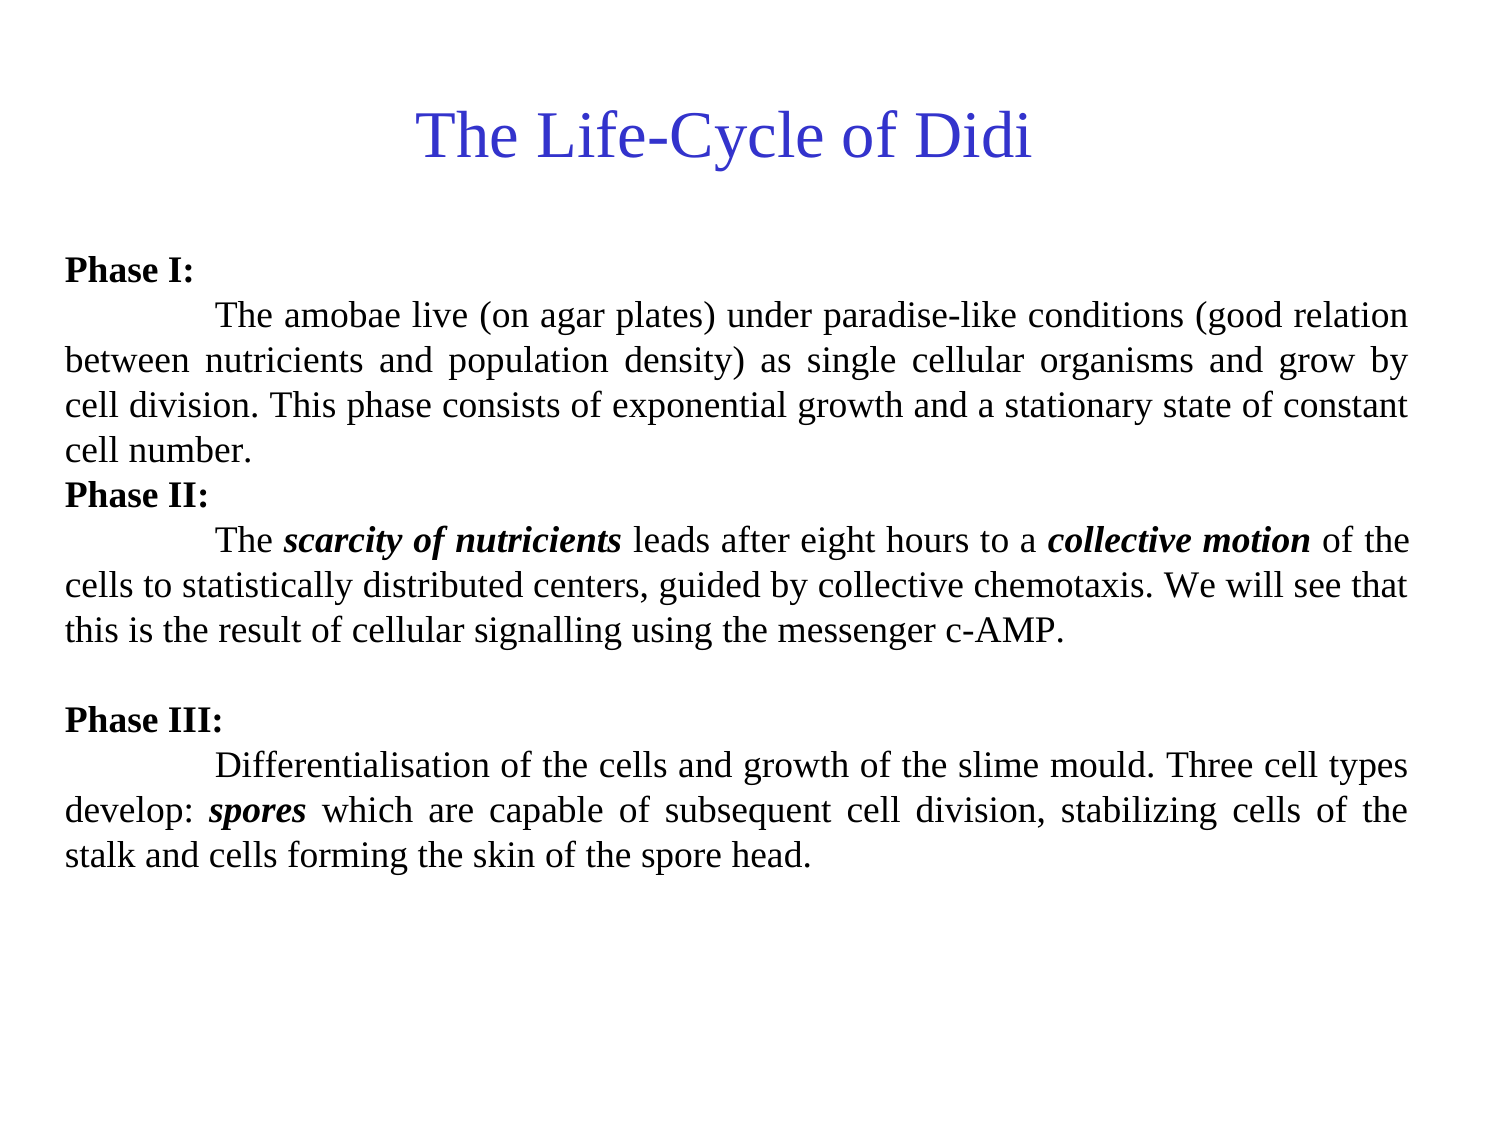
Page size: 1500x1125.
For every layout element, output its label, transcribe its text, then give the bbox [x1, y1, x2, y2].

title The Life-Cycle of Didi [87, 37, 1363, 225]
text_box Phase I: The amobae live (on agar plates) under paradise-like conditions (good relation between nutricients and population density) as single cellular organisms and grow by cell division. This phase consists of exponential growth and a stationary state of constant cell number. Phase II: The scarcity of nutricients leads after eight hours to a collective motion of the cells to statistically distributed centers, guided by collective chemotaxis. We will see that this is the result of cellular signalling using the messenger c-AMP. Phase III: Differentialisation of the cells and growth of the slime mould. Three cell types develop: spores which are capable of subsequent cell division, stabilizing cells of the stalk and cells forming the skin of the spore head. [49, 237, 1425, 928]
